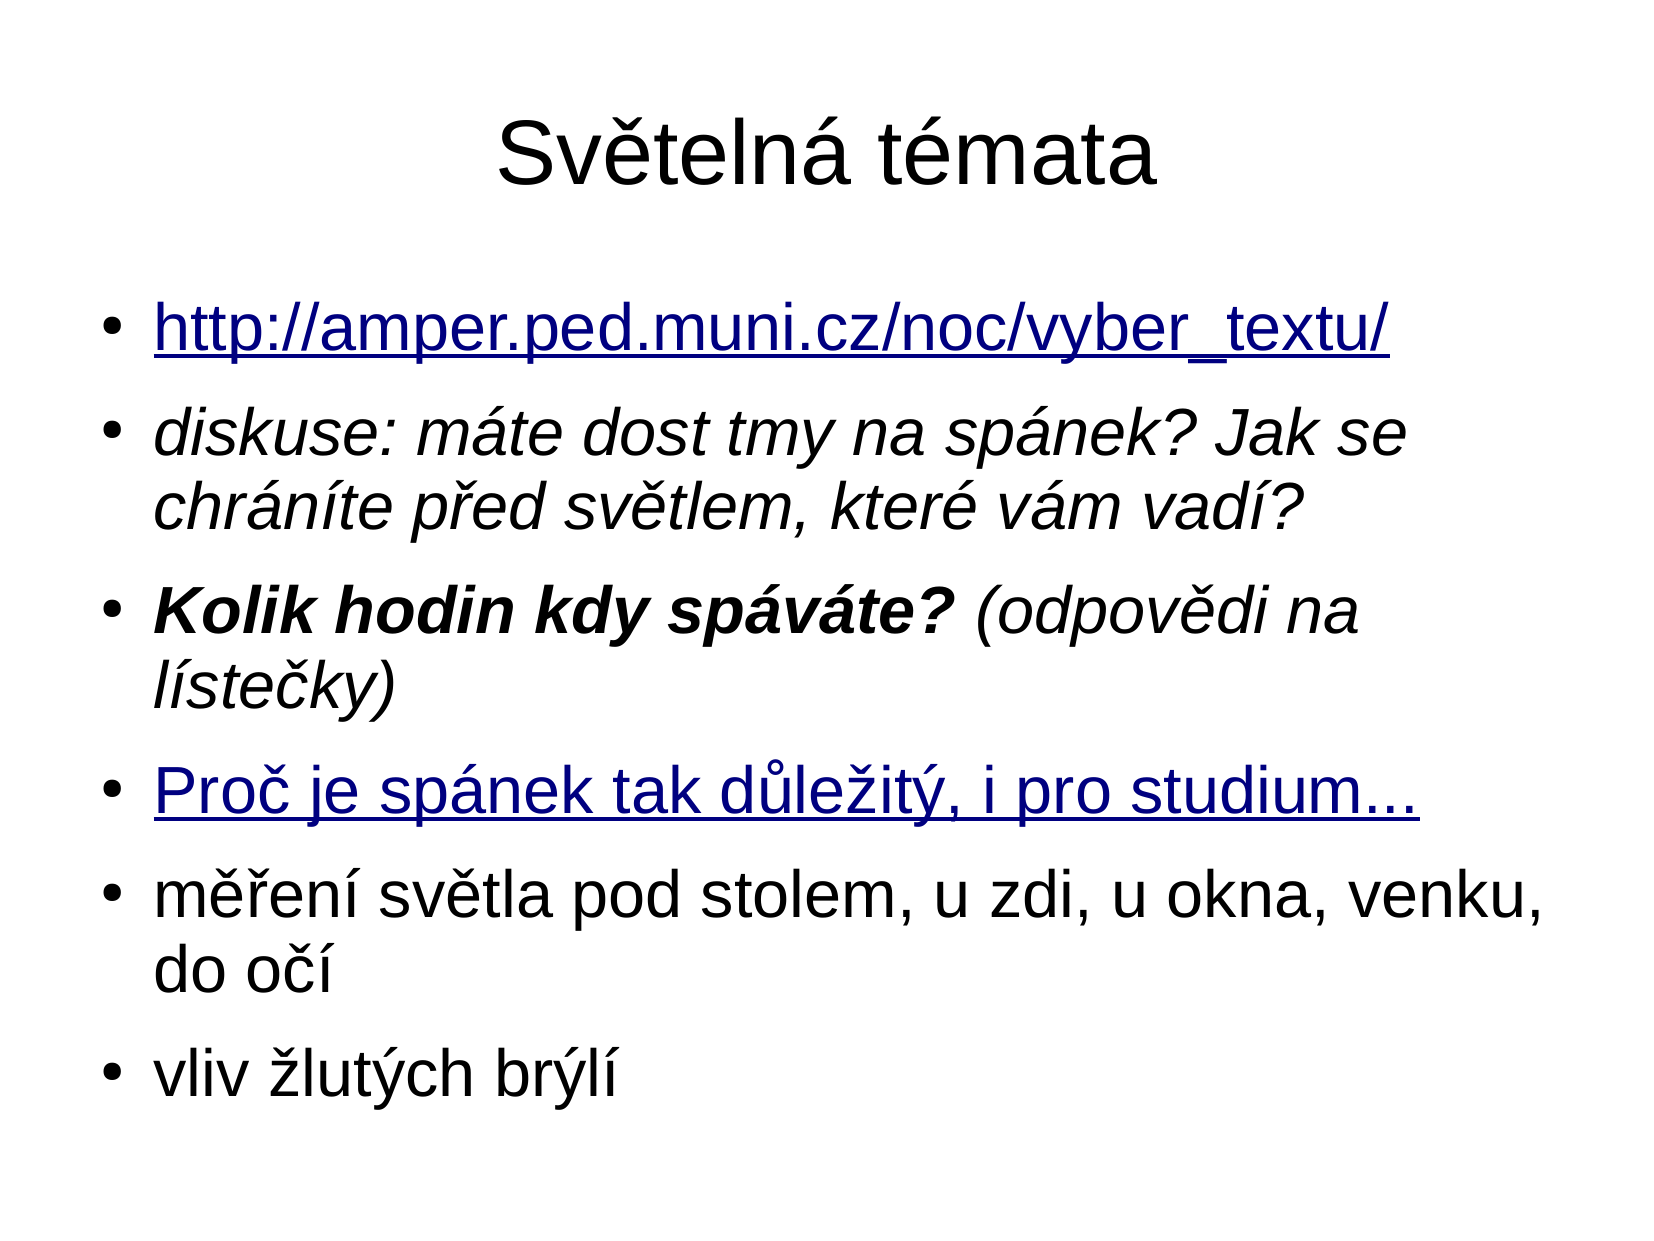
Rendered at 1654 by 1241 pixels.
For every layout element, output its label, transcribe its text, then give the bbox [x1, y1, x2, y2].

title Světelná témata [82, 49, 1571, 257]
list http://amper.ped.muni.cz/noc/vyber_textu/ diskuse: máte dost tmy na spánek? Jak se chráníte před světlem, které vám vadí? Kolik hodin kdy spáváte? (odpovědi na lístečky) Proč je spánek tak důležitý, i pro studium... měření světla pod stolem, u zdi, u okna, venku, do očí vliv žlutých brýlí [82, 290, 1571, 1111]
